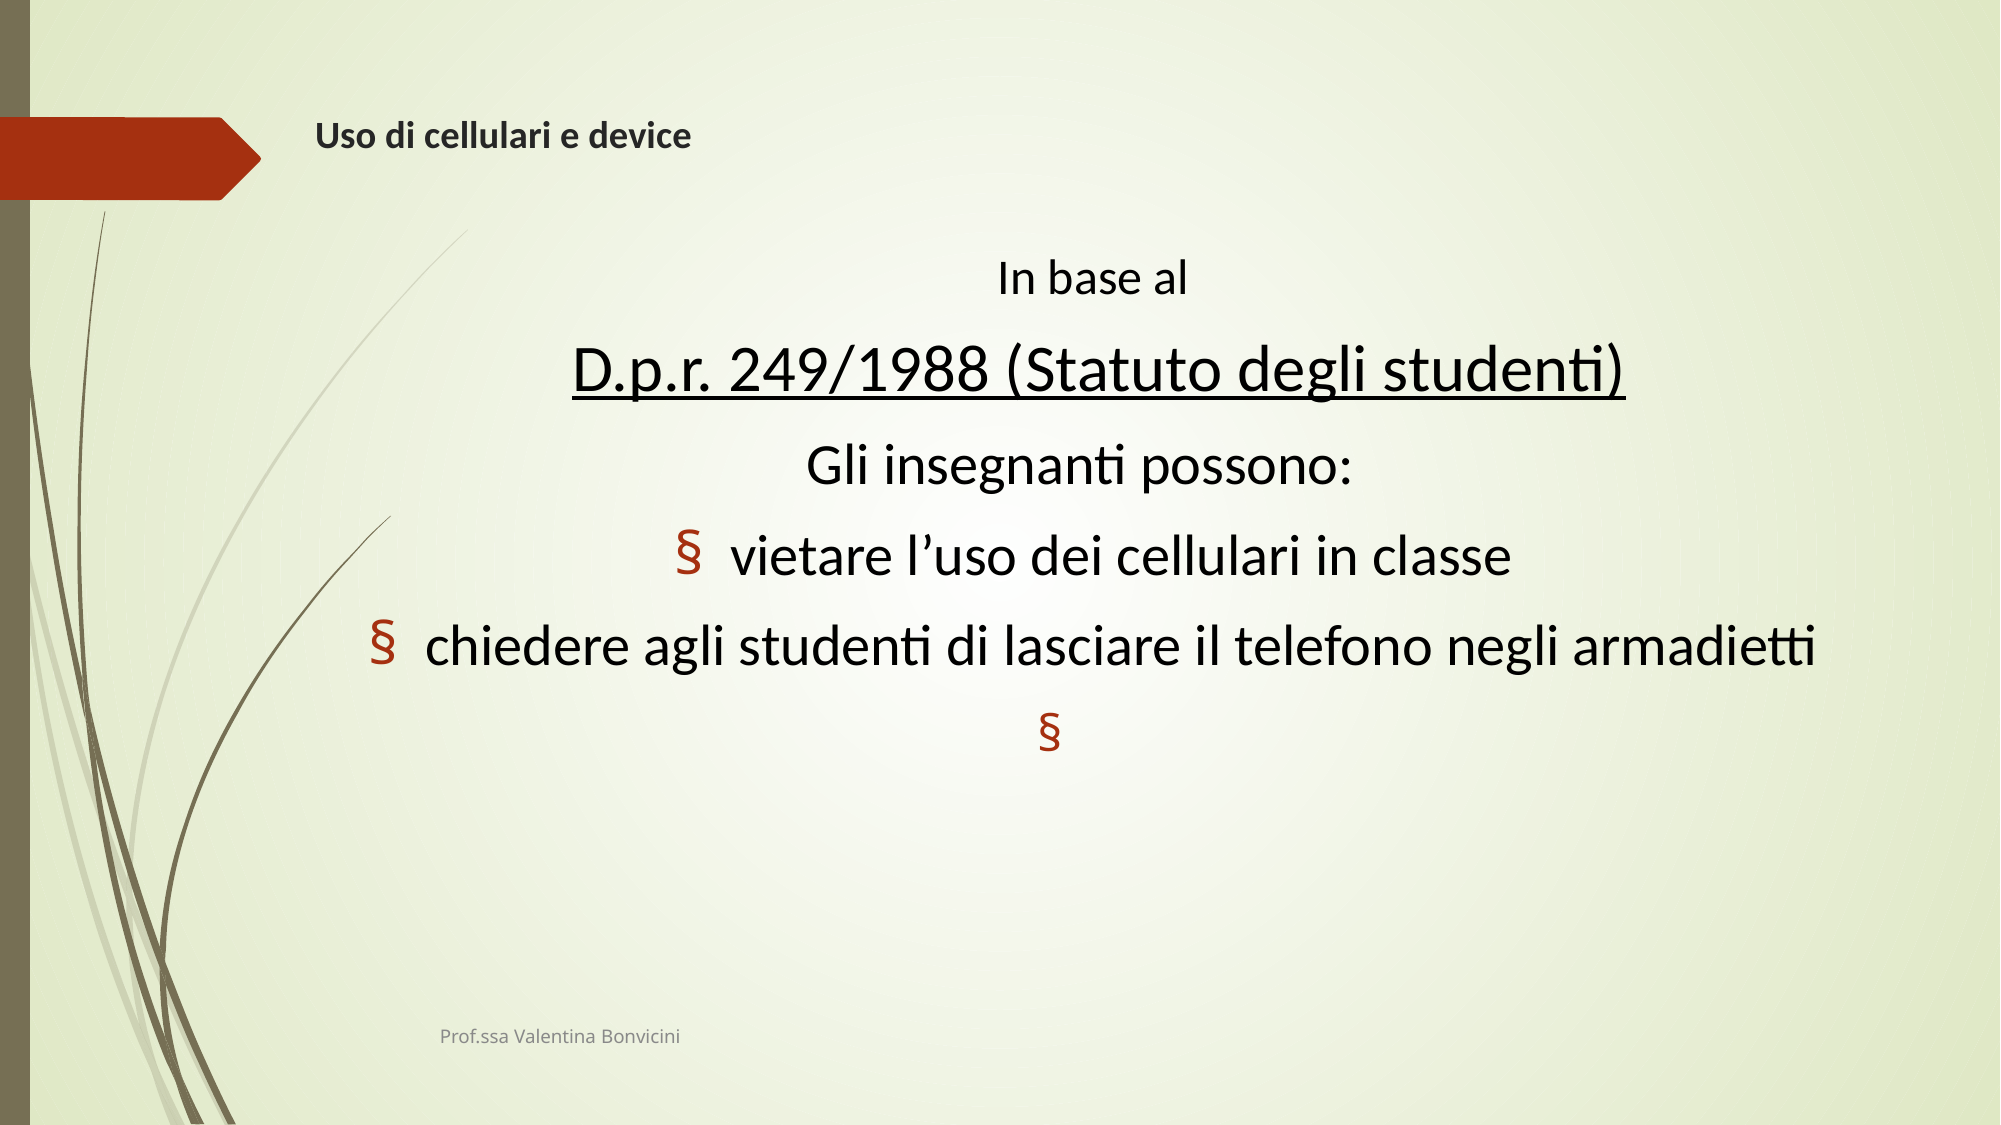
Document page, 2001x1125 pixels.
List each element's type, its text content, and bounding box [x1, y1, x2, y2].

title Uso di cellulari e device [300, 102, 1888, 212]
text_box Prof.ssa Valentina Bonvicini [424, 1006, 1675, 1067]
list In base al D.p.r. 249/1988 (Statuto degli studenti) Gli insegnanti possono: vietare l’uso dei cellulari in classe chiedere agli studenti di lasciare il telefono negli armadietti [300, 236, 1888, 970]
